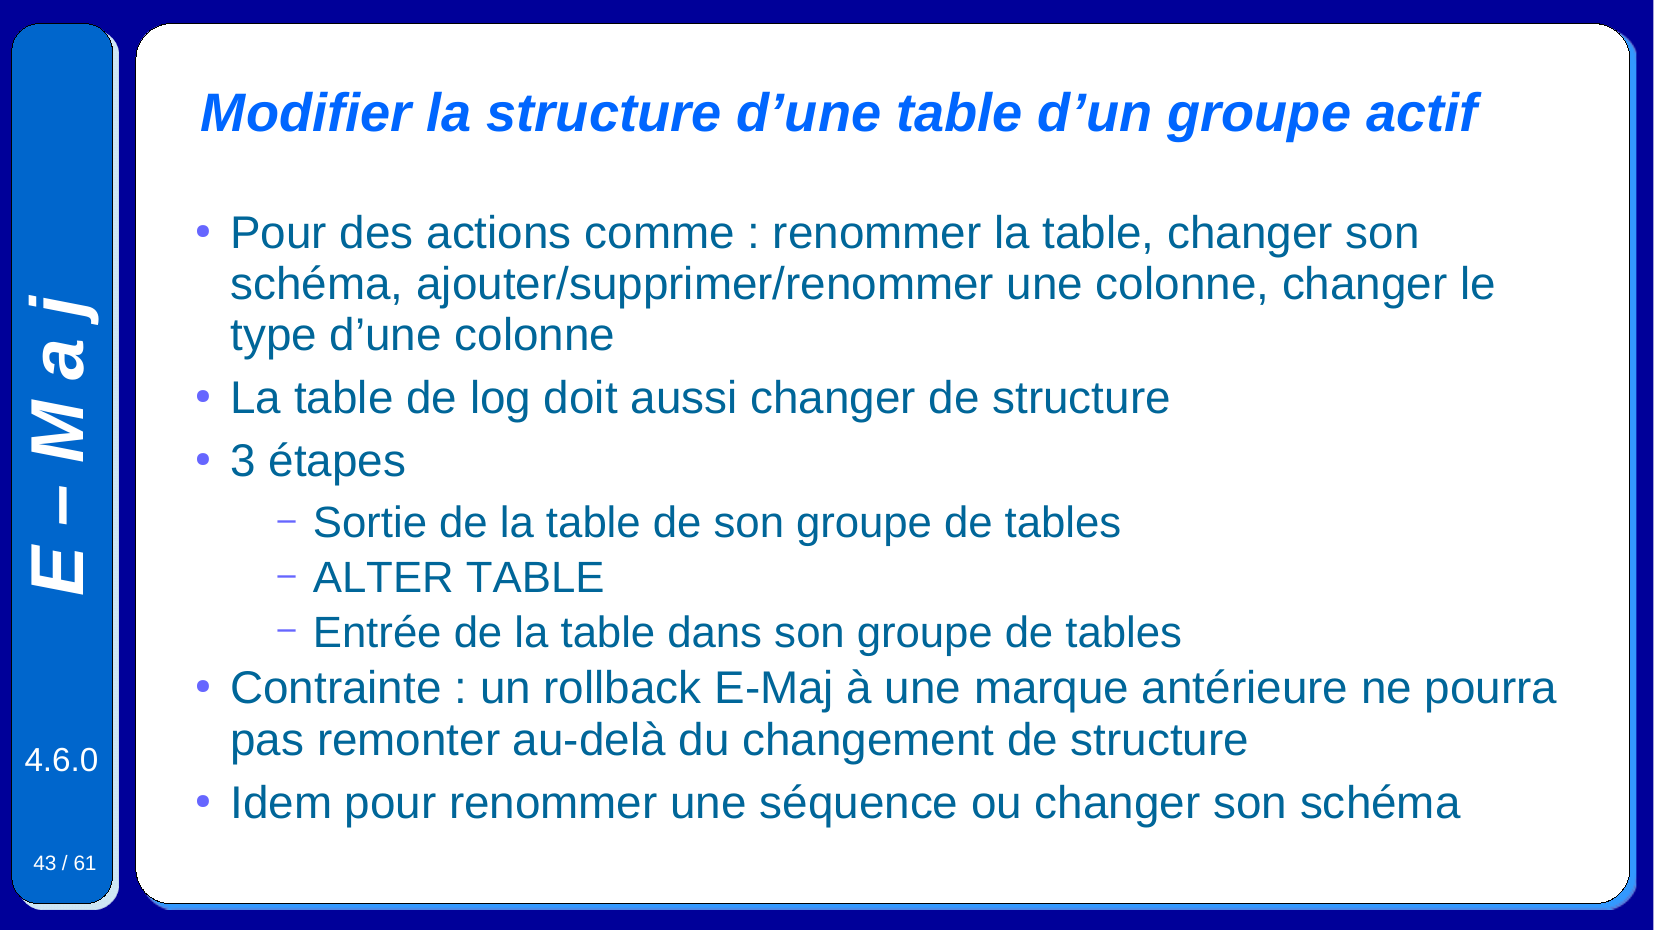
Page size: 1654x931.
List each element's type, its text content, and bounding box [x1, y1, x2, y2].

list Pour des actions comme : renommer la table, changer son schéma, ajouter/supprimer/renommer une colonne, changer le type d’une colonne La table de log doit aussi changer de structure 3 étapes Sortie de la table de son groupe de tables ALTER TABLE Entrée de la table dans son groupe de tables Contrainte : un rollback E-Maj à une marque antérieure ne pourra pas remonter au-delà du changement de structure Idem pour renommer une séquence ou changer son schéma [177, 206, 1587, 829]
title Modifier la structure d’une table d’un groupe actif [200, 34, 1575, 191]
